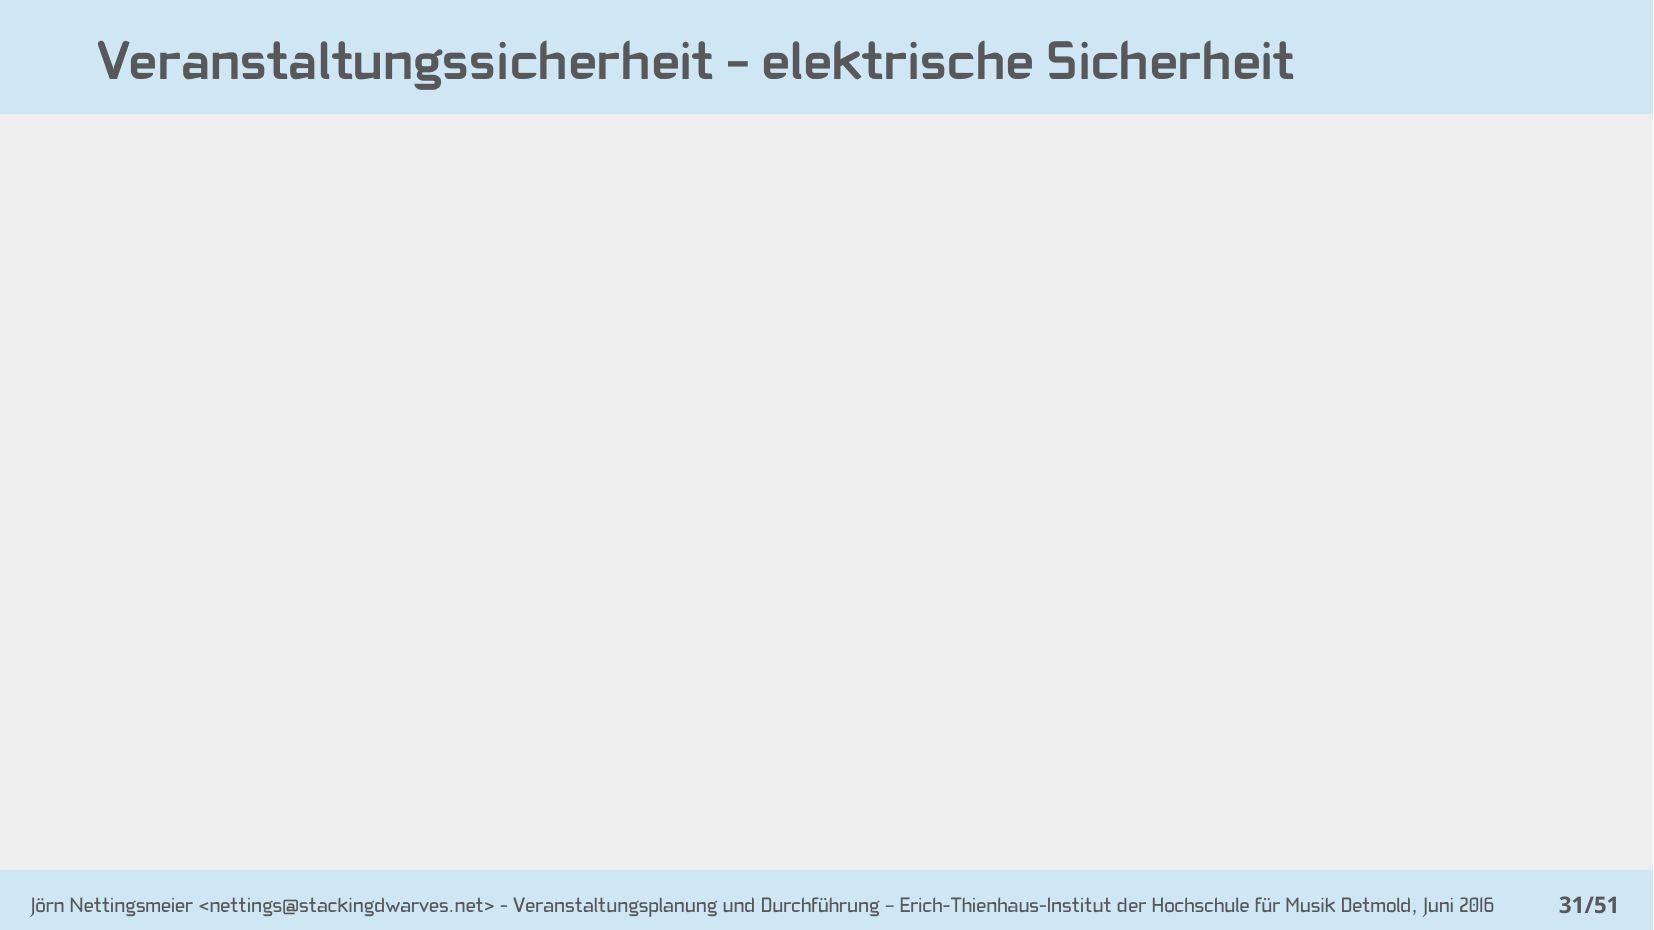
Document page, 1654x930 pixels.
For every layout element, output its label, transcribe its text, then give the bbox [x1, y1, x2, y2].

title Veranstaltungssicherheit – elektrische Sicherheit [97, 0, 1537, 137]
